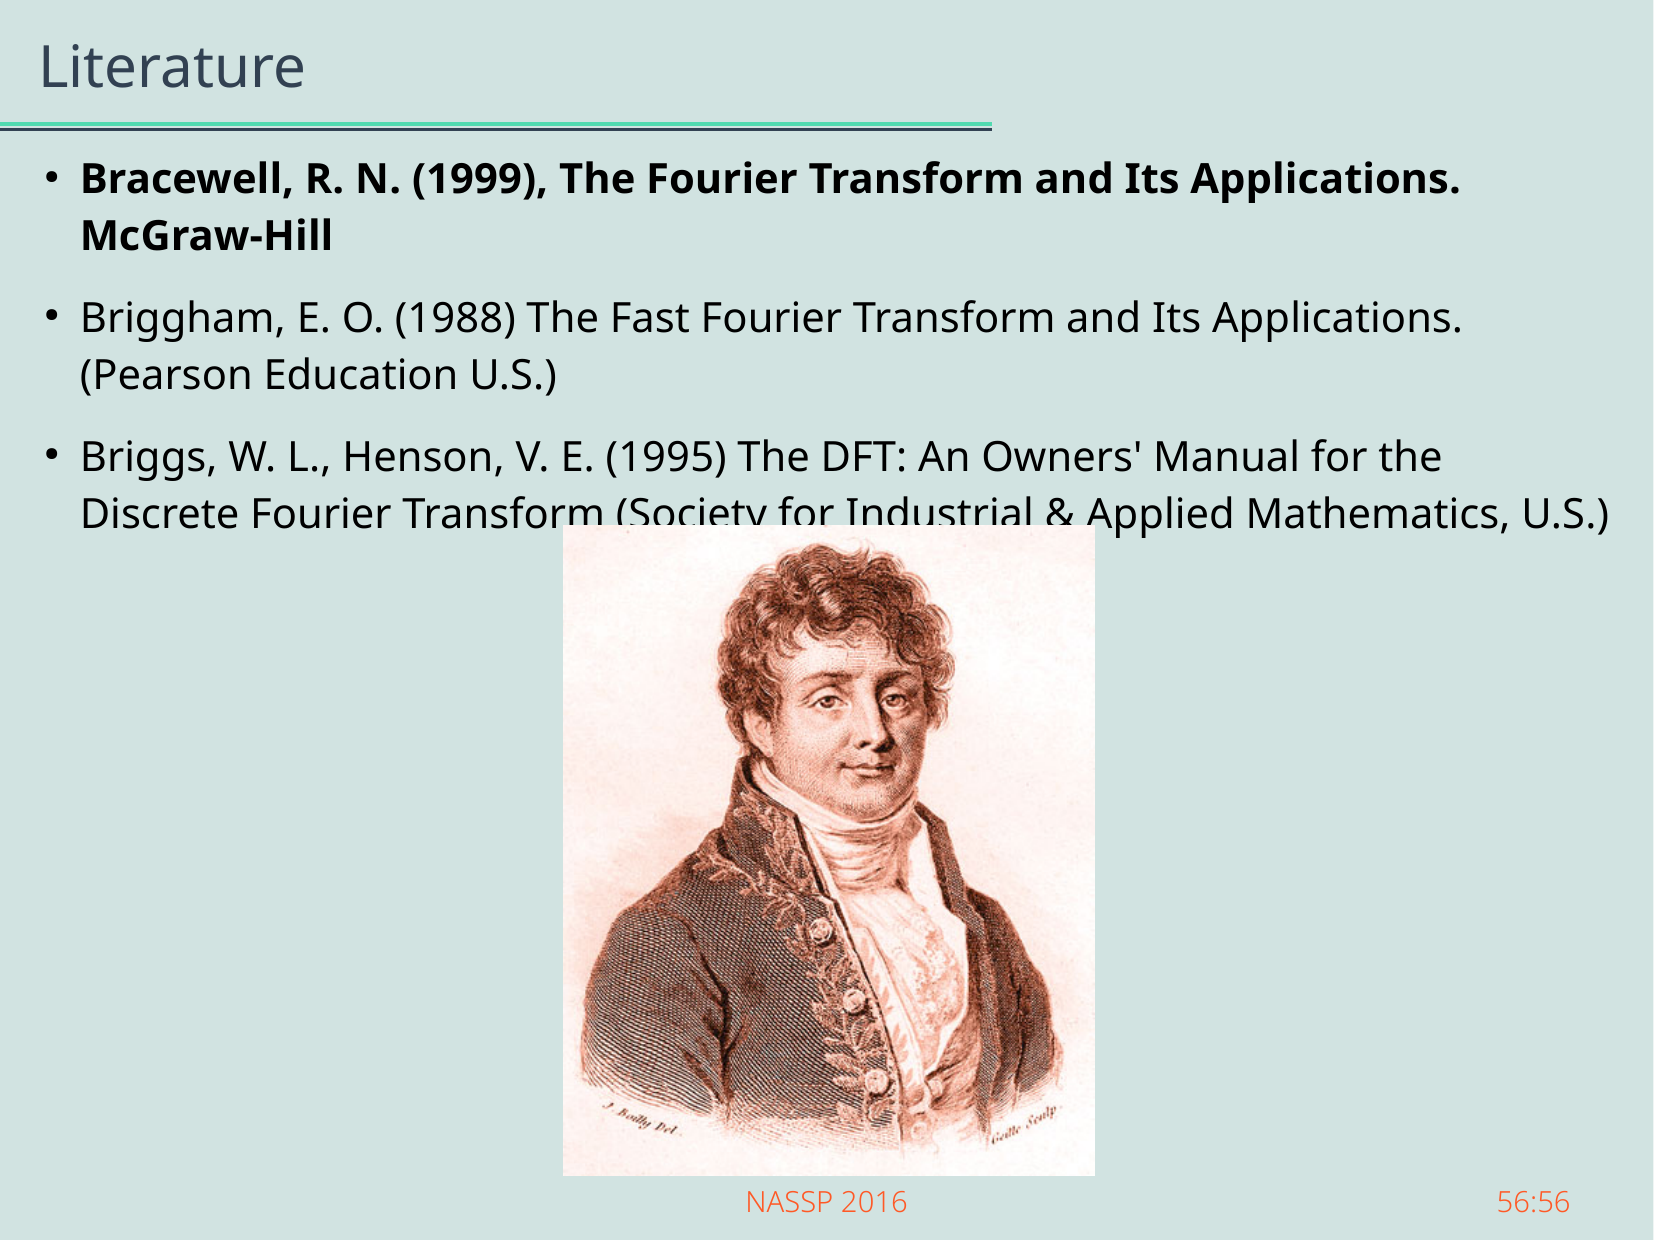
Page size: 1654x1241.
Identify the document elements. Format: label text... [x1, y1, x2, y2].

text_box Bracewell, R. N. (1999), The Fourier Transform and Its Applications. McGraw-Hill Briggham, E. O. (1988) The Fast Fourier Transform and Its Applications. (Pearson Education U.S.) Briggs, W. L., Henson, V. E. (1995) The DFT: An Owners' Manual for the Discrete Fourier Transform (Society for Industrial & Applied Mathematics, U.S.) [29, 141, 1626, 867]
text_box Literature [23, 17, 1063, 103]
picture [563, 525, 1095, 1176]
